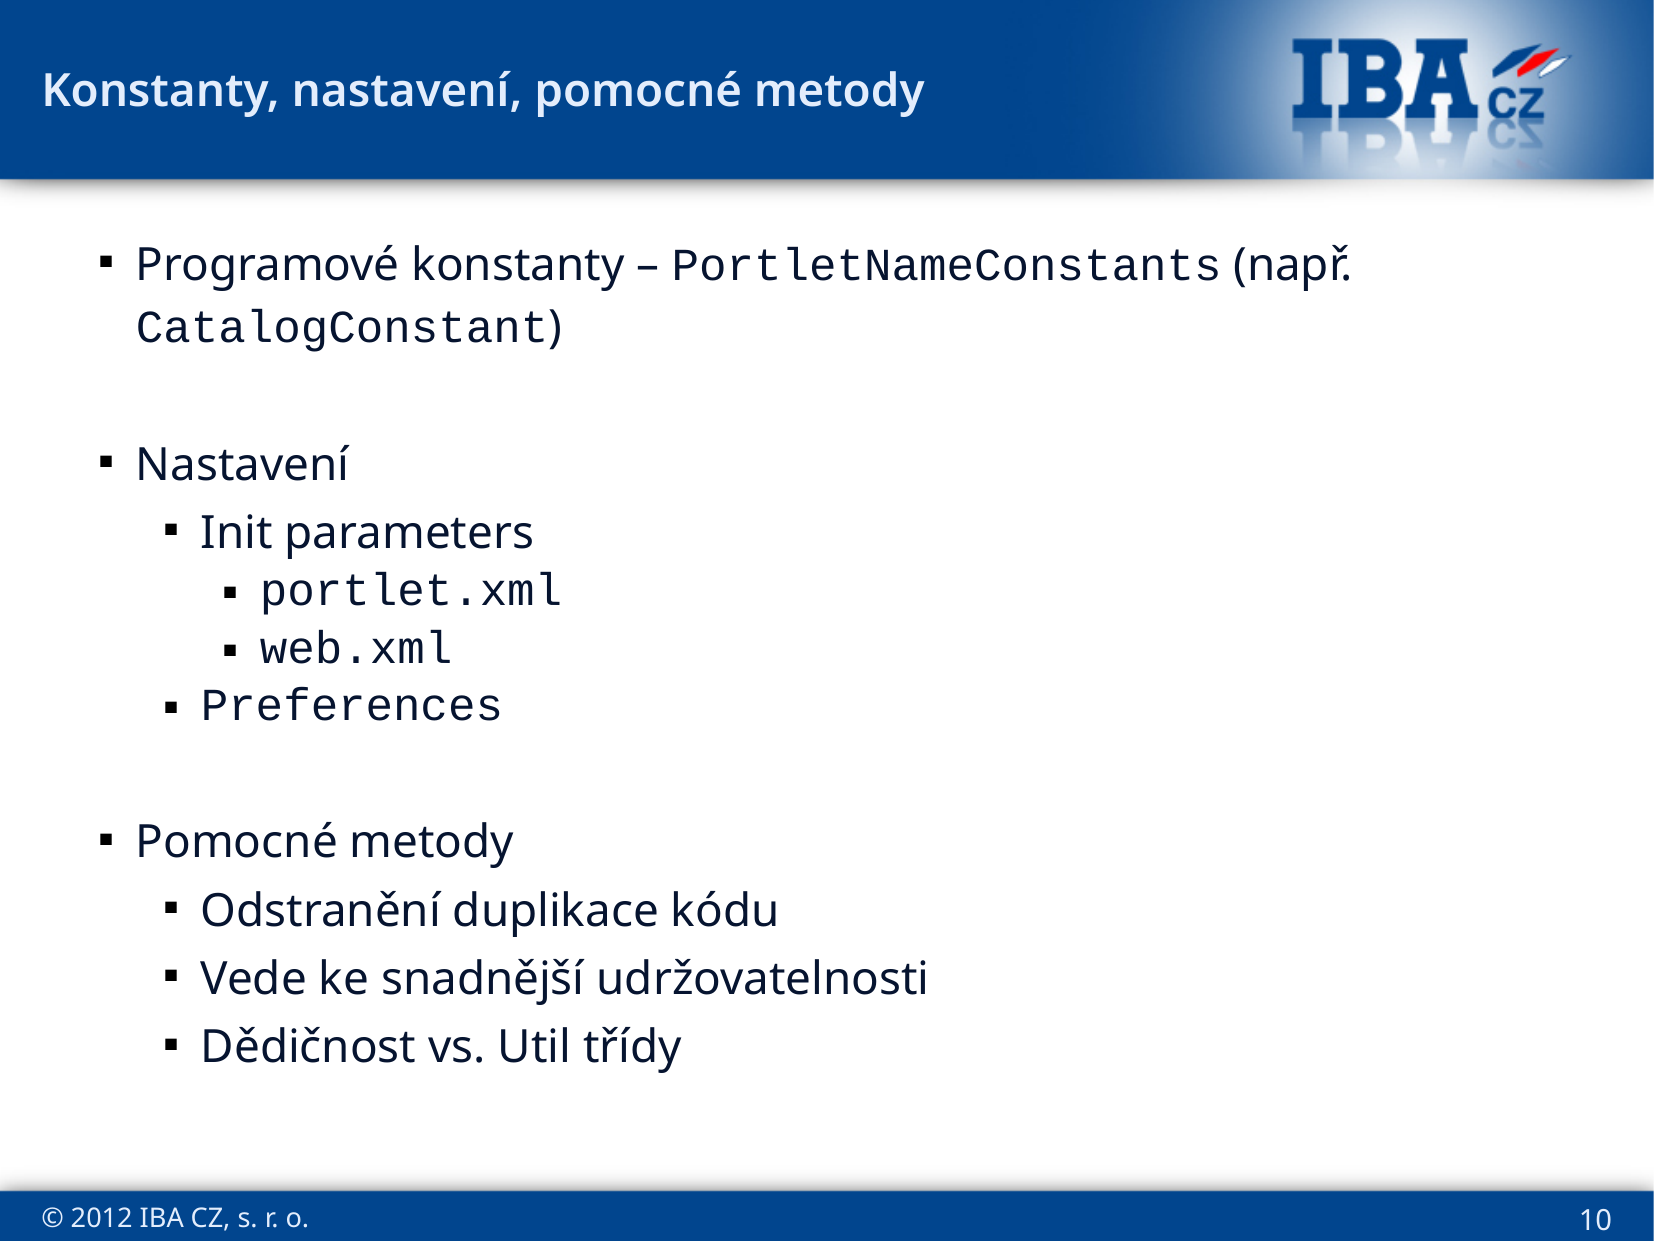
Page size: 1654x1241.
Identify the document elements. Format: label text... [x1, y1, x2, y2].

list Programové konstanty – PortletNameConstants (např. CatalogConstant) Nastavení Init parameters portlet.xml web.xml Preferences Pomocné metody Odstranění duplikace kódu Vede ke snadnější udržovatelnosti Dědičnost vs. Util třídy [82, 231, 1571, 1152]
title Konstanty, nastavení, pomocné metody [41, 0, 1105, 178]
picture [0, 0, 1654, 1241]
